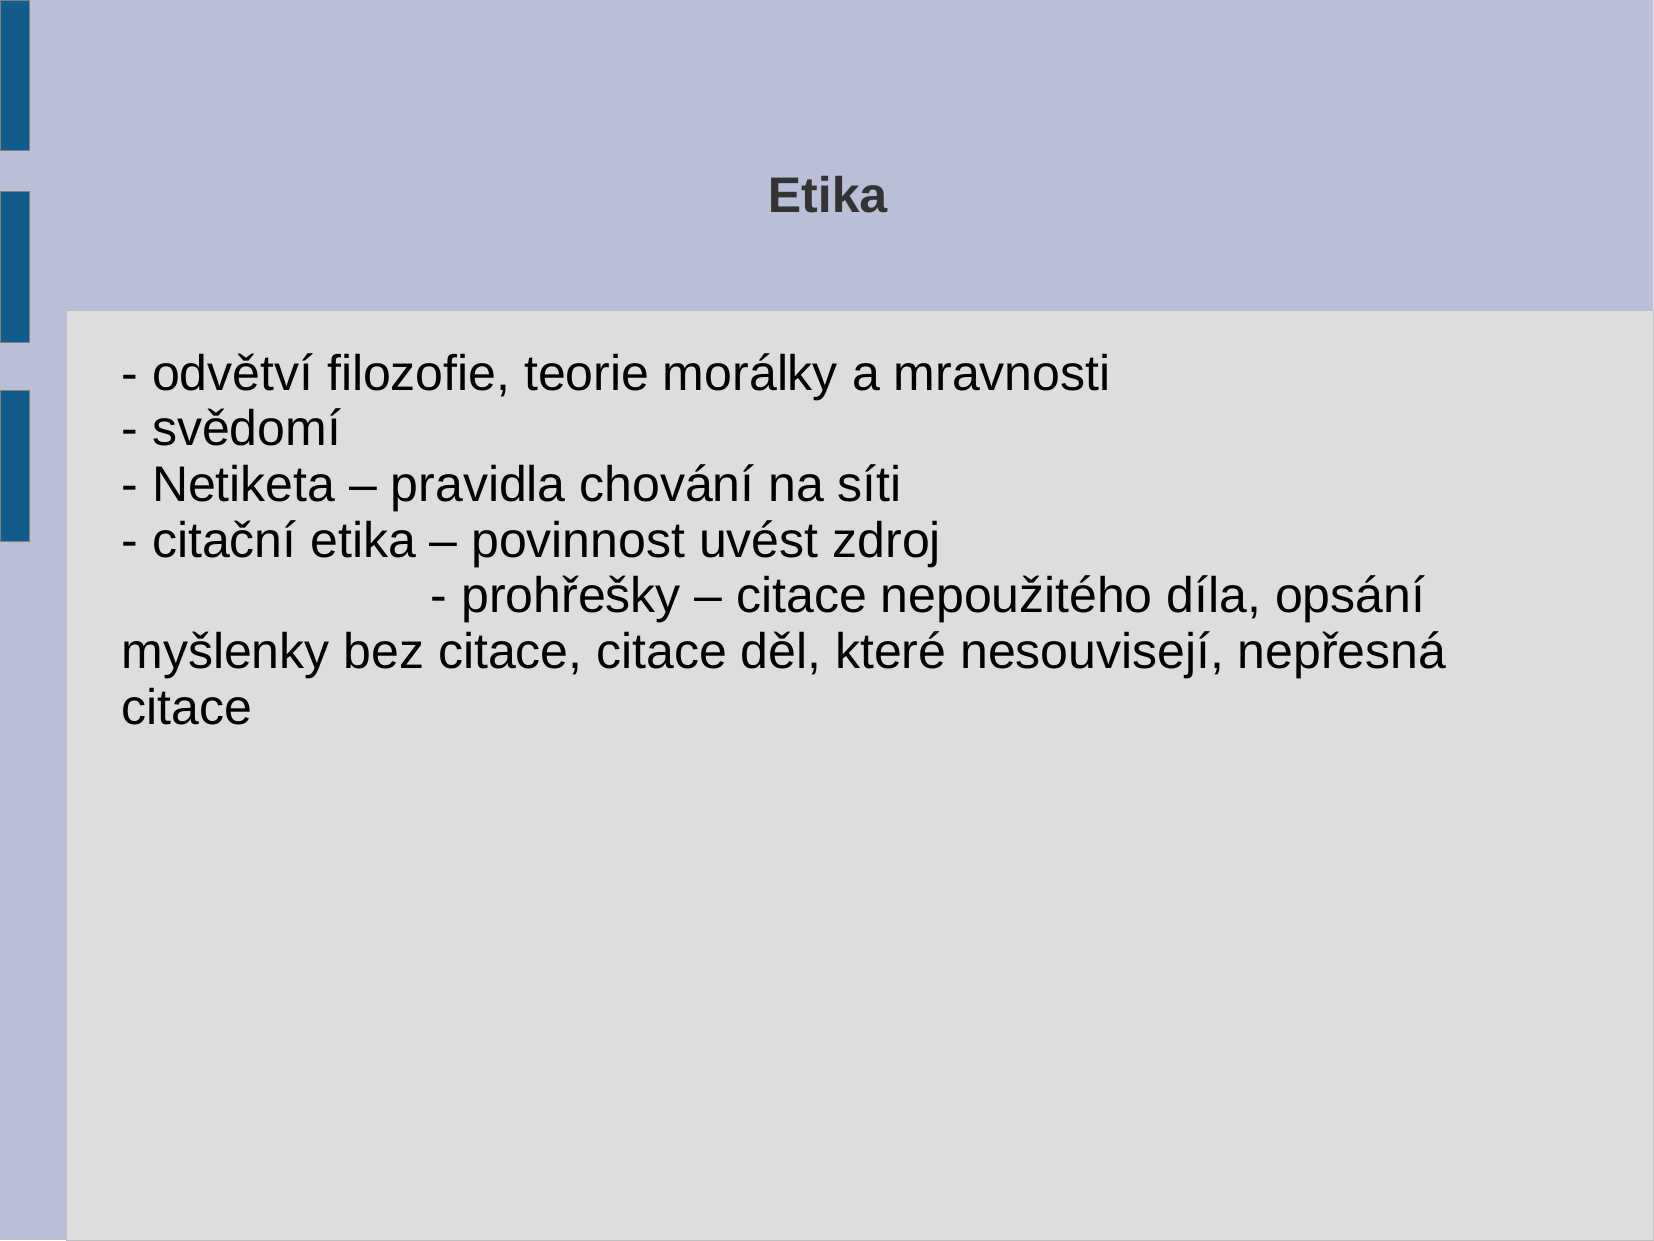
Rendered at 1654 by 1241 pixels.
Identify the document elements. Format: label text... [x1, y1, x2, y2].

title Etika [121, 91, 1534, 299]
list - odvětví filozofie, teorie morálky a mravnosti - svědomí - Netiketa – pravidla chování na síti - citační etika – povinnost uvést zdroj - prohřešky – citace nepoužitého díla, opsání myšlenky bez citace, citace děl, které nesouvisejí, nepřesná citace [121, 344, 1534, 1127]
